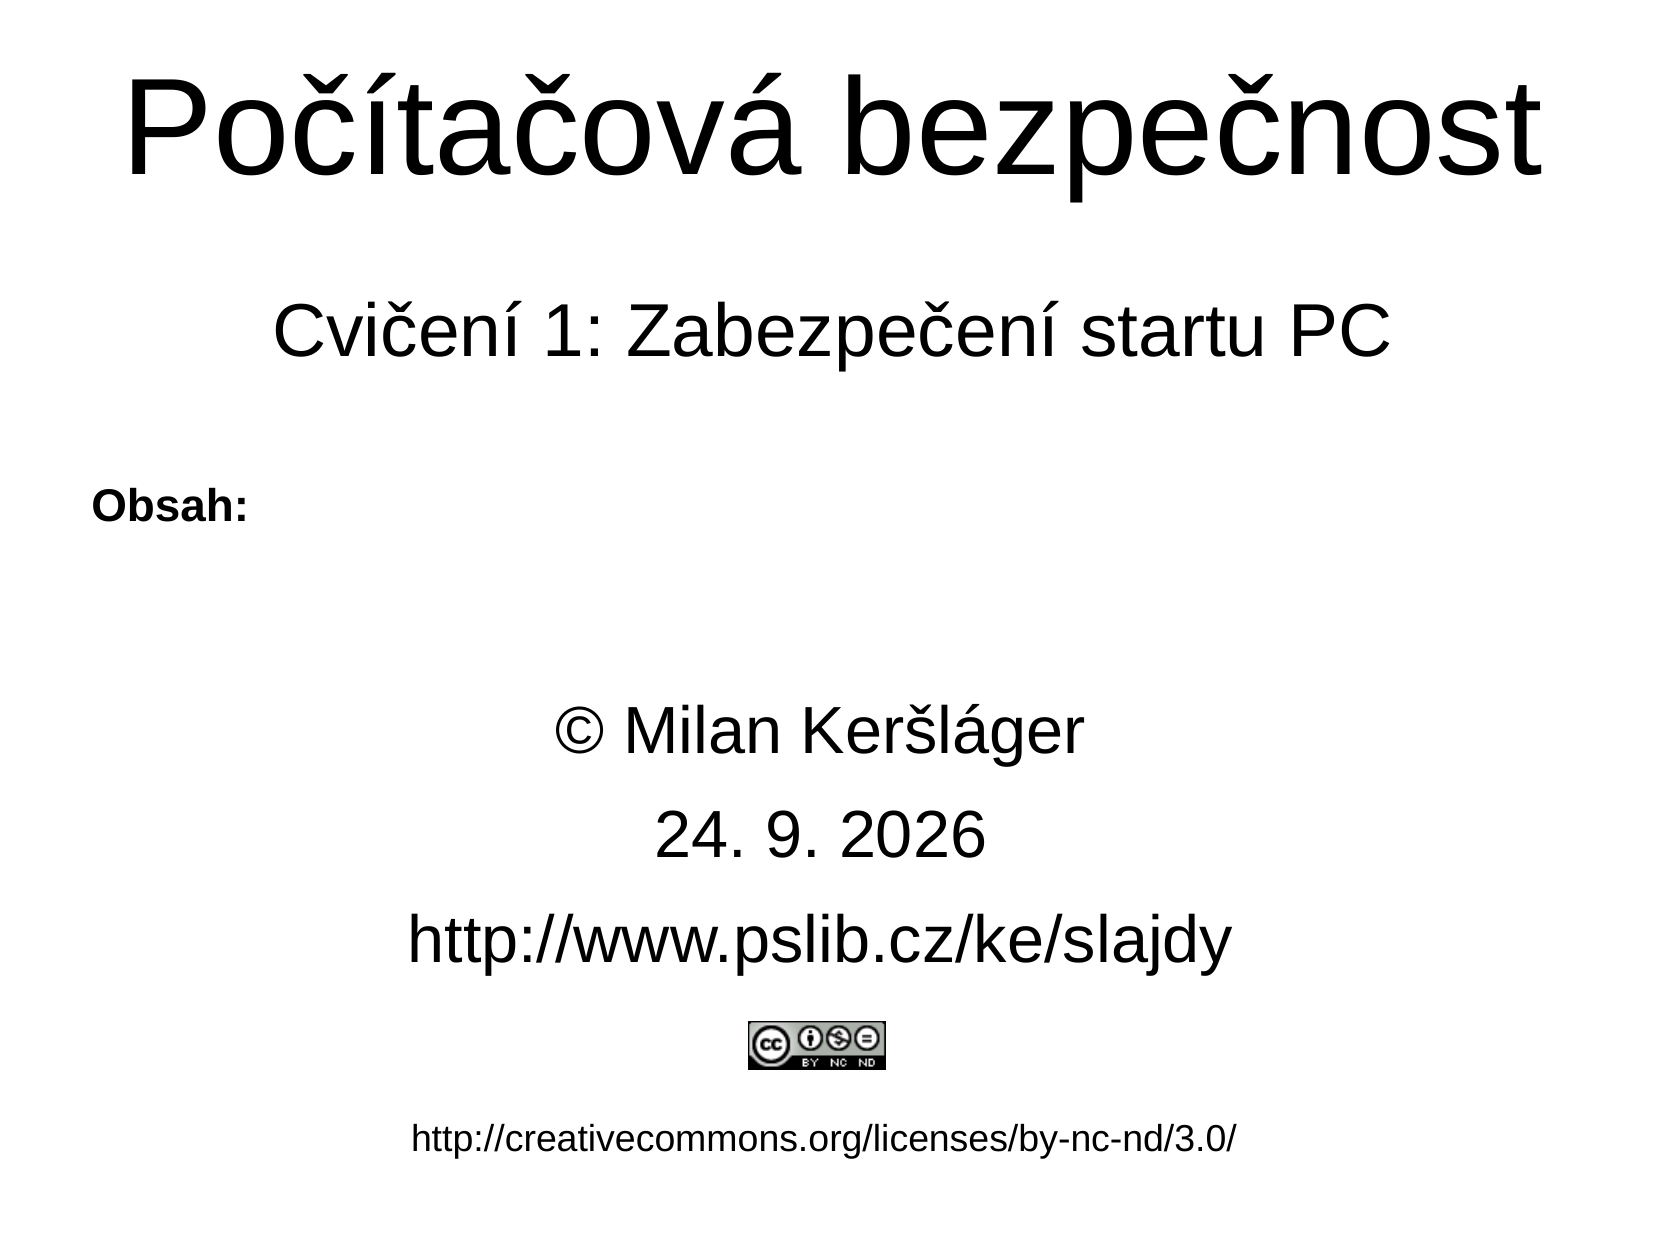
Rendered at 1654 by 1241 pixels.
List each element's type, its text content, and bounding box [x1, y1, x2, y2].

title Počítačová bezpečnost Cvičení 1: Zabezpečení startu PC [88, 9, 1577, 414]
text_box http://creativecommons.org/licenses/by-nc-nd/3.0/ [337, 1110, 1312, 1168]
picture [748, 1021, 886, 1071]
text_box Obsah: [76, 472, 1583, 539]
list © Milan Keršláger 8.11.2010 http://www.pslib.cz/ke/slajdy [76, 693, 1565, 1081]
